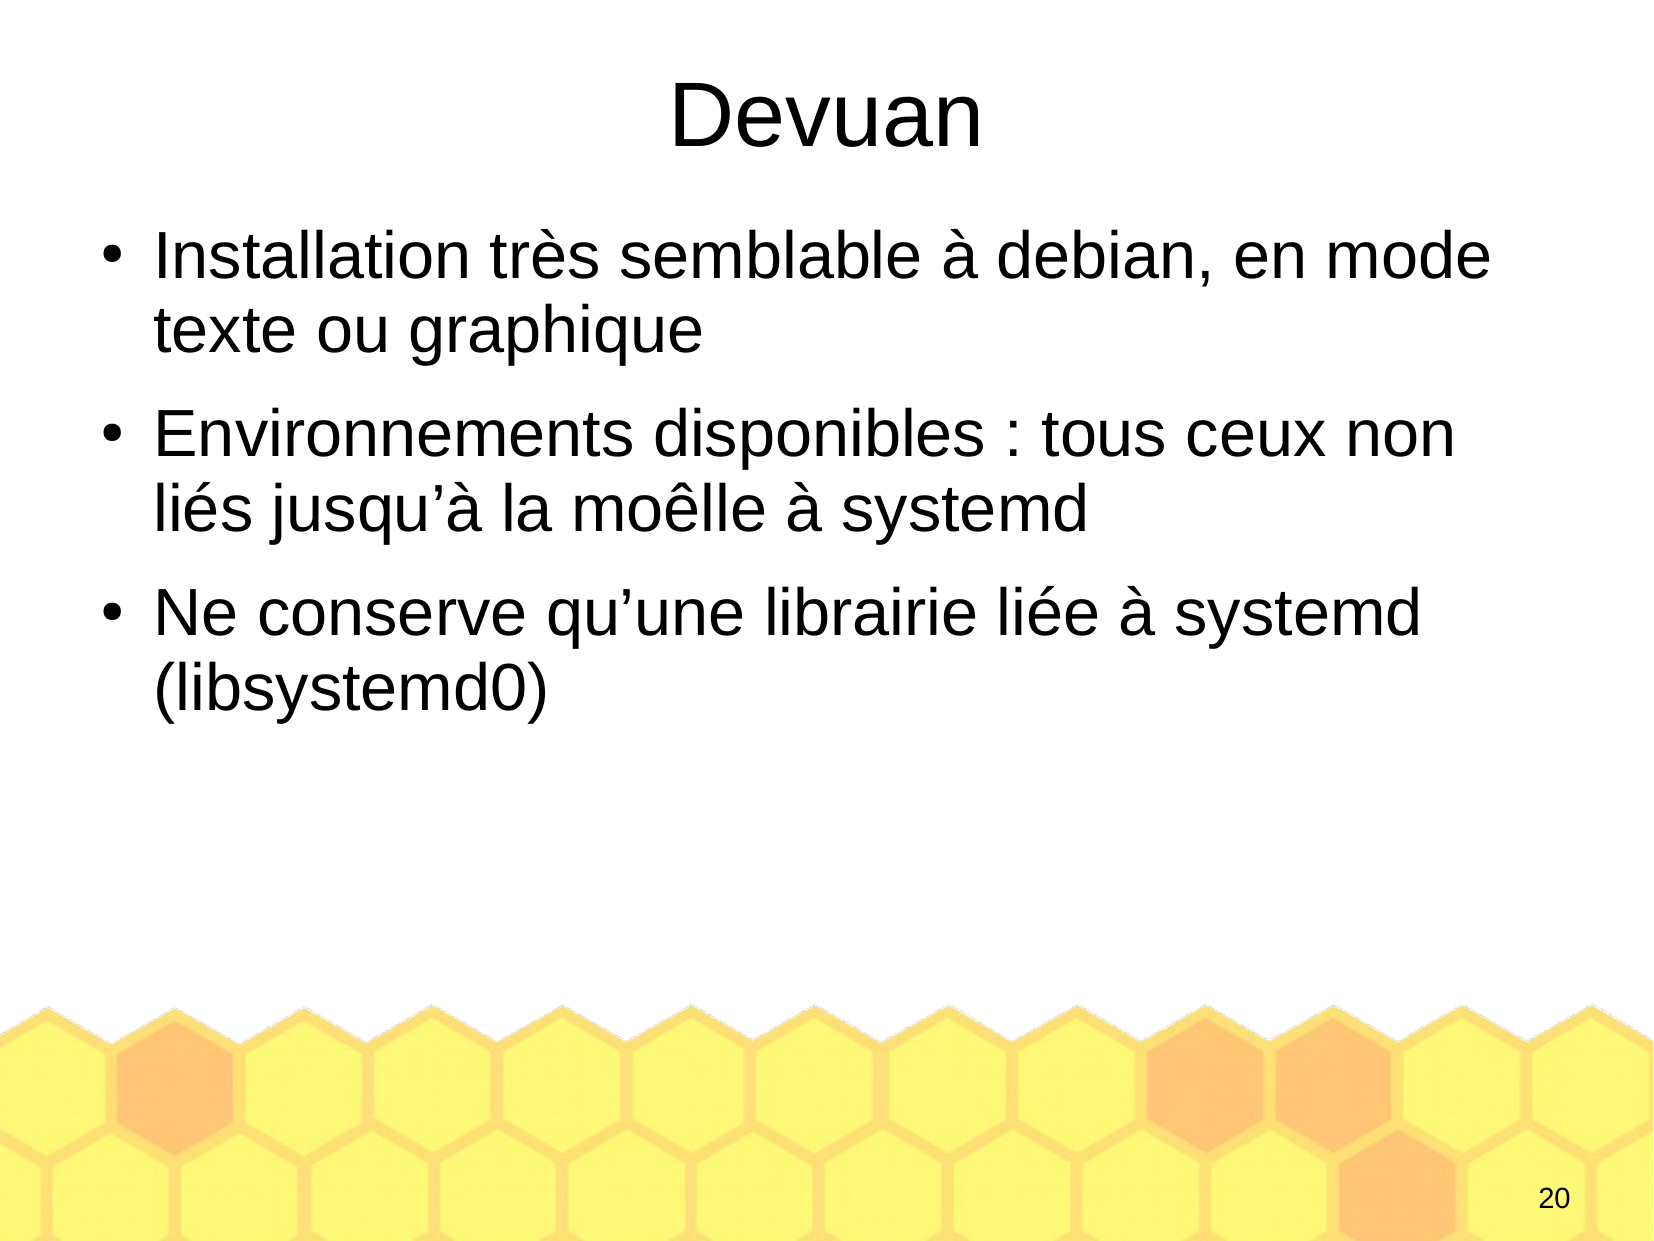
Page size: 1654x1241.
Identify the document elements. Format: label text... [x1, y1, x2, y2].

title Devuan [82, 36, 1571, 193]
list Installation très semblable à debian, en mode texte ou graphique Environnements disponibles : tous ceux non liés jusqu’à la moêlle à systemd Ne conserve qu’une librairie liée à systemd (libsystemd0) [82, 217, 1571, 757]
picture [0, 1001, 1654, 1241]
